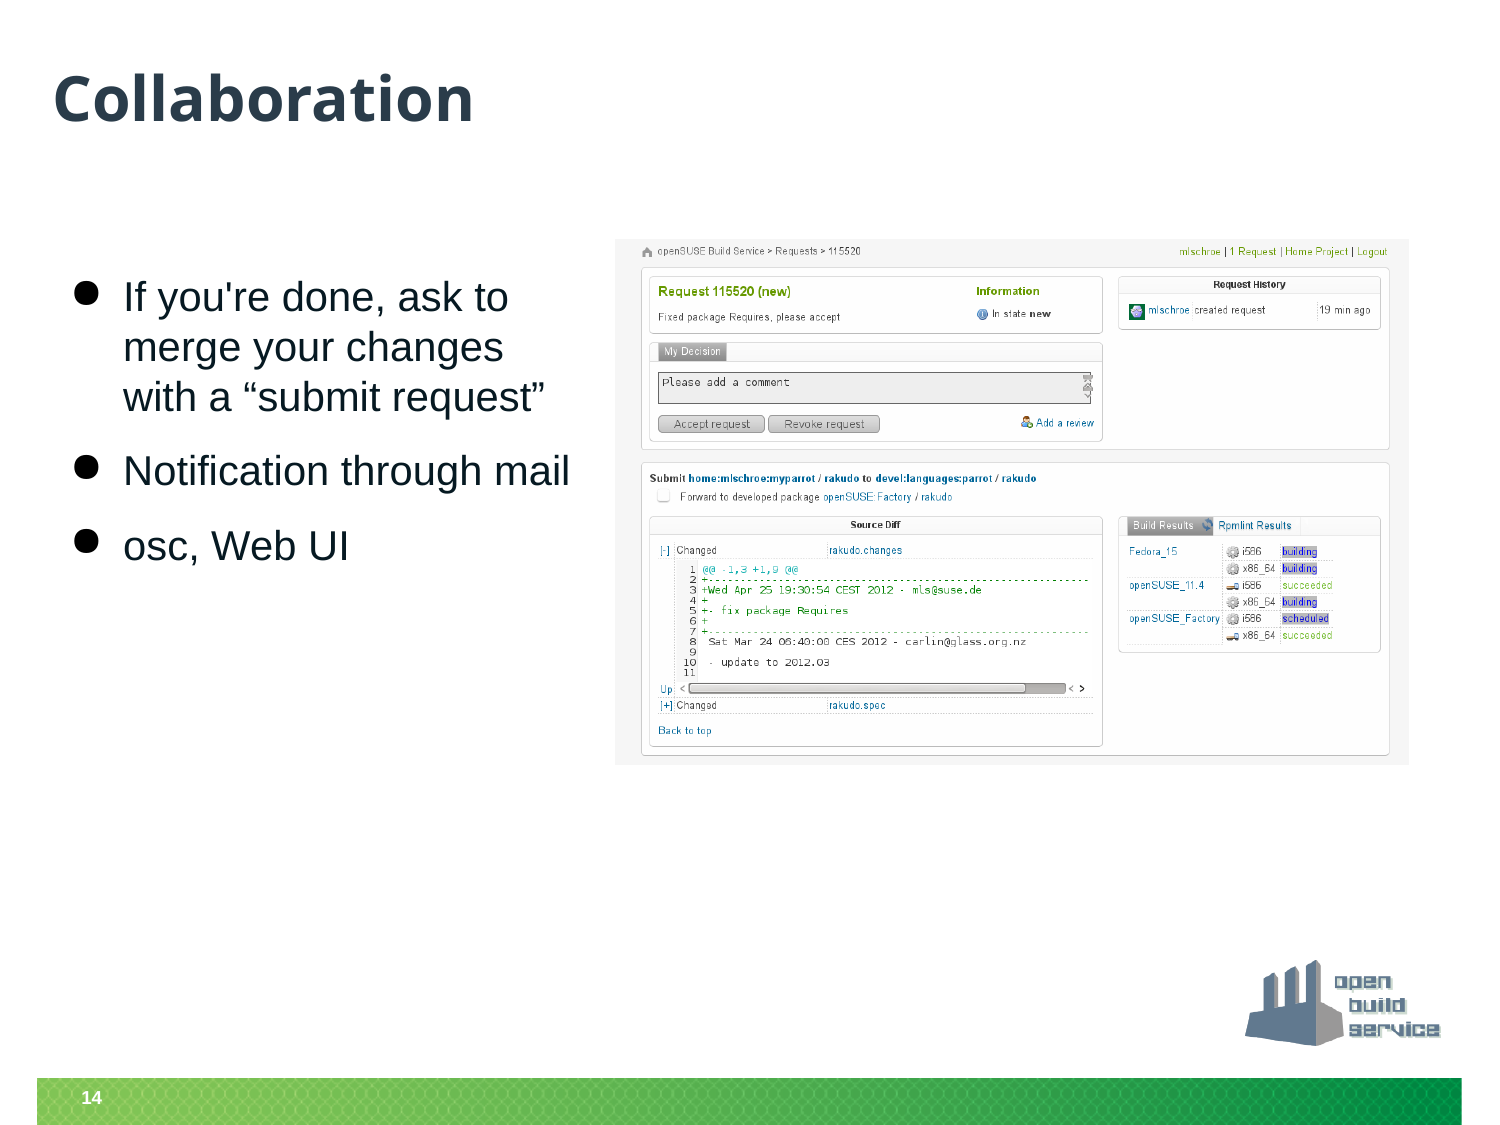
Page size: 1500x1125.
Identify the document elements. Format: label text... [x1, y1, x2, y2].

title Collaboration [37, 51, 1388, 209]
picture [615, 239, 1409, 766]
list If you're done, ask to merge your changes with a “submit request” Notification through mail osc, Web UI [37, 262, 1388, 1005]
picture [37, 1078, 1462, 1125]
picture [1245, 960, 1441, 1046]
